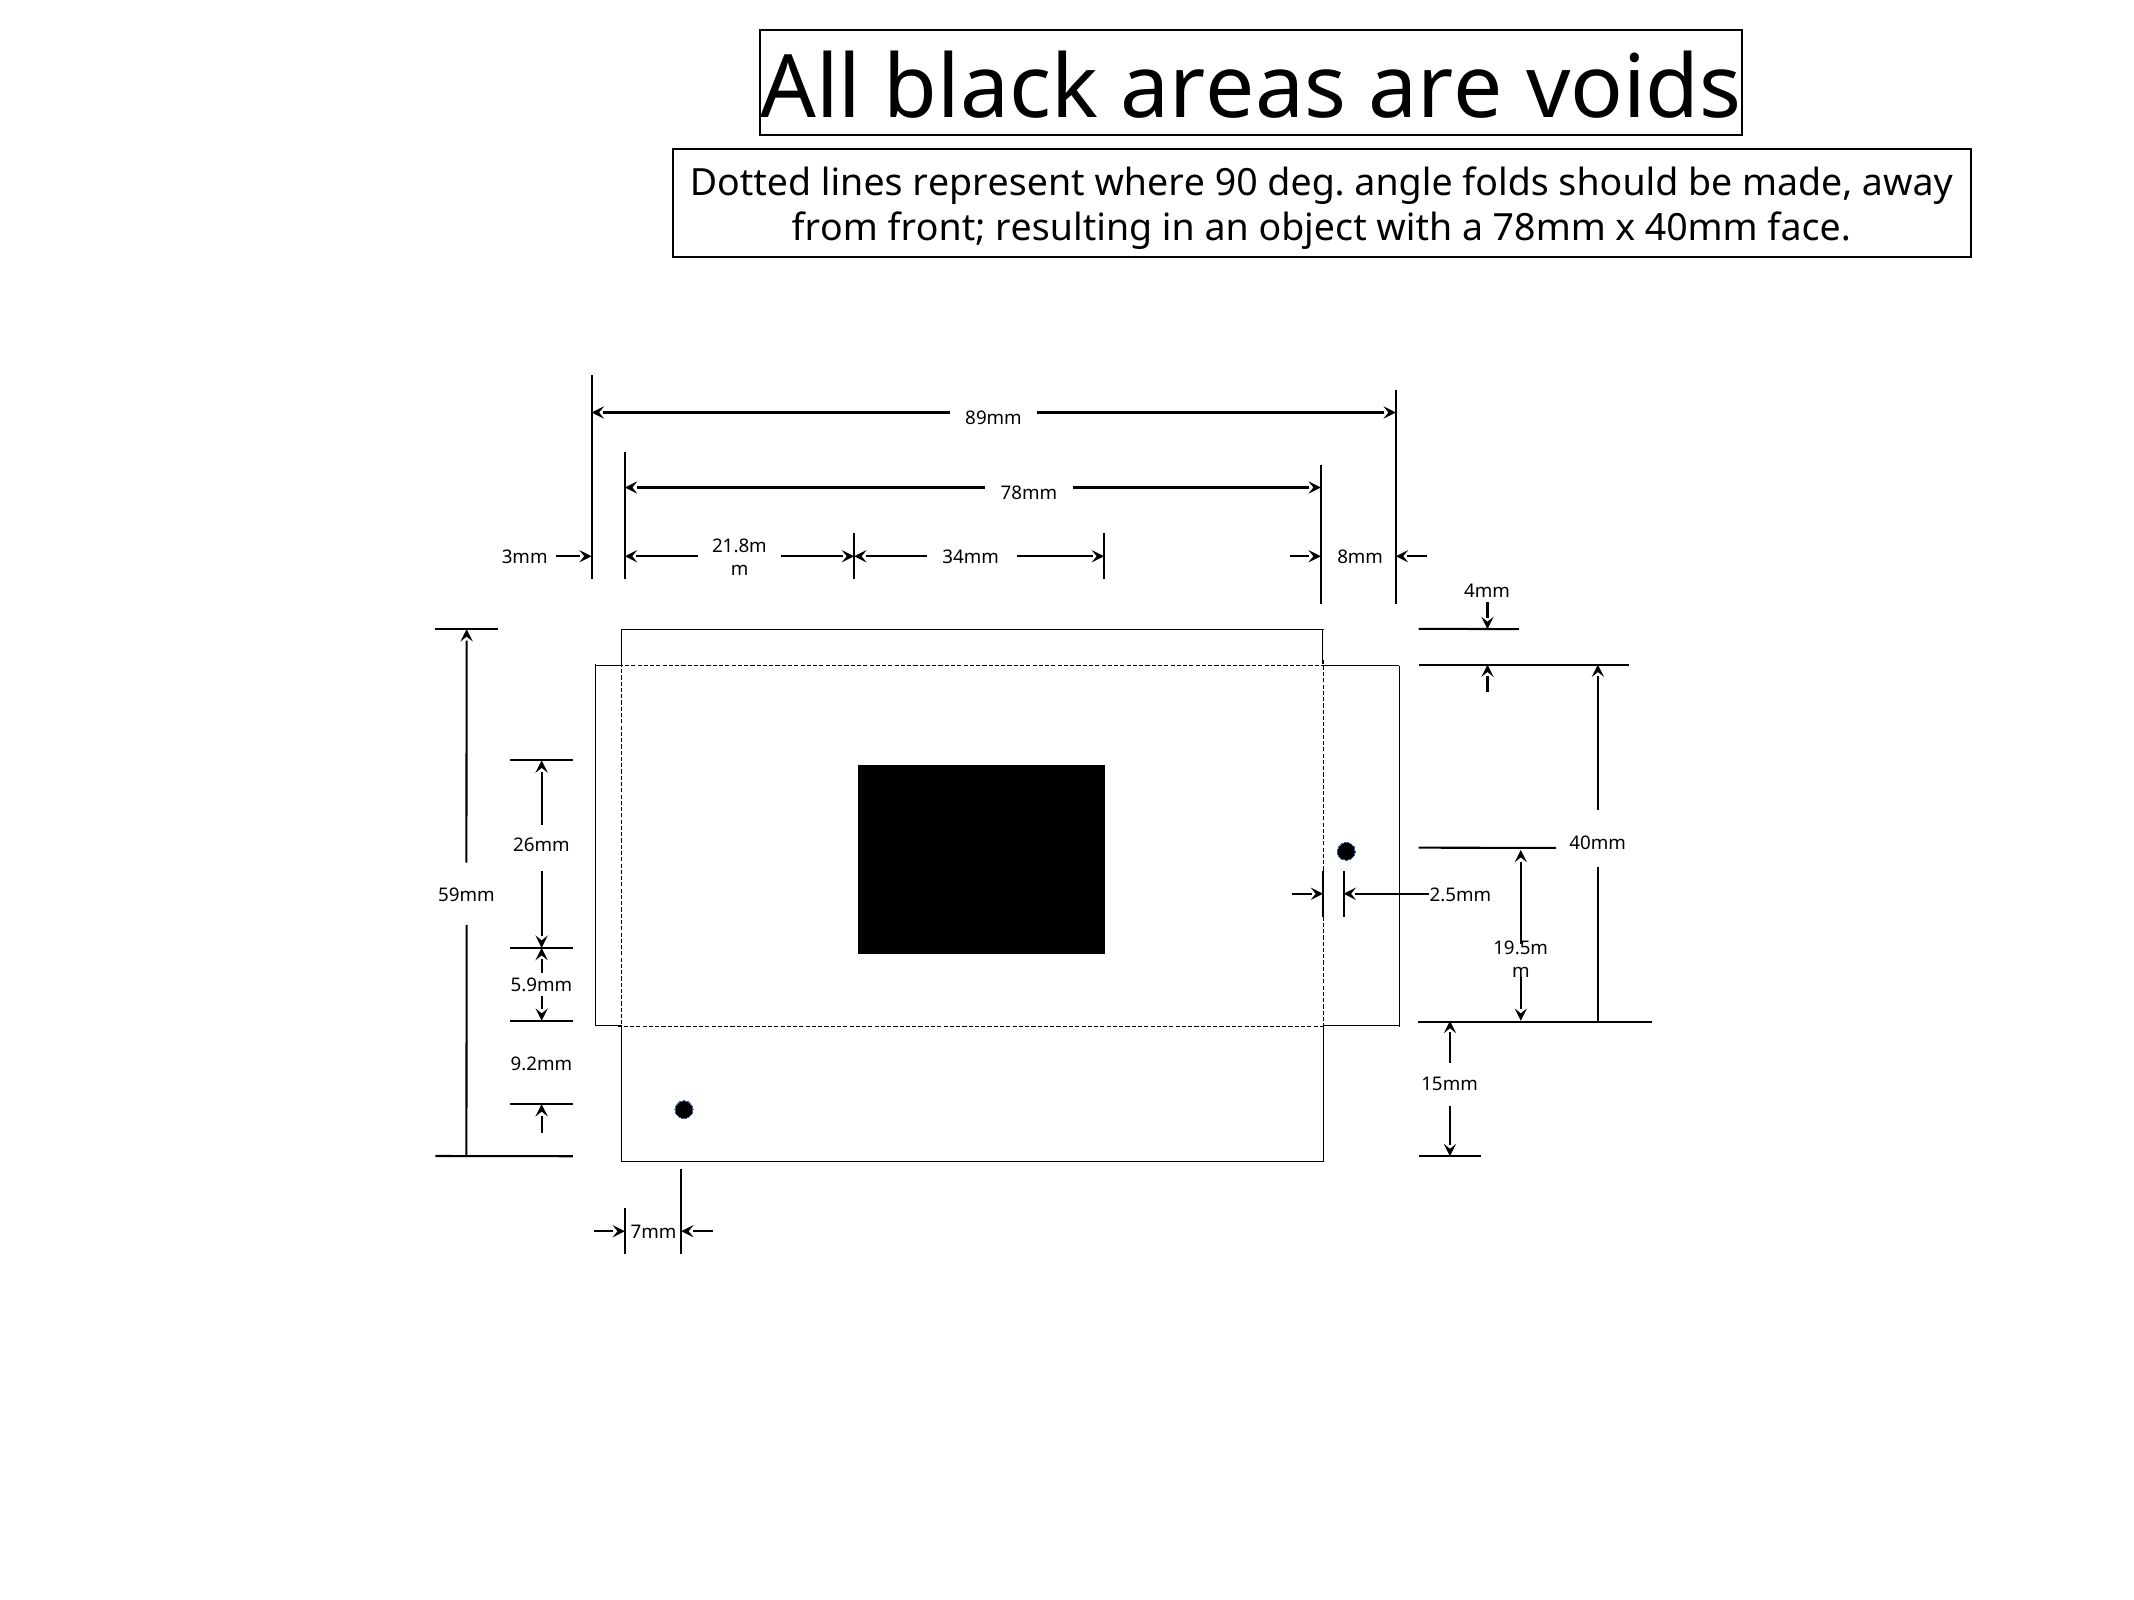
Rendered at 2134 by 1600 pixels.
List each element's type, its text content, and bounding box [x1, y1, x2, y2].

text_box 78mm [1000, 480, 1058, 503]
text_box 5.9mm [510, 972, 573, 995]
text_box 34mm [942, 544, 999, 568]
text_box [674, 1100, 694, 1119]
text_box 7mm [630, 1220, 677, 1243]
text_box 40mm [1569, 830, 1627, 853]
text_box 89mm [965, 405, 1022, 428]
text_box 9.2mm [510, 1051, 573, 1074]
text_box 8mm [1337, 544, 1384, 568]
text_box [858, 765, 1105, 954]
text_box All black areas are voids [760, 29, 1743, 135]
text_box 26mm [513, 832, 570, 856]
text_box 3mm [501, 545, 548, 568]
text_box All black areas are voids [778, 64, 798, 91]
text_box 19.5mm [1487, 947, 1555, 969]
text_box Dotted lines represent where 90 deg. angle folds should be made, away from front; resulting in an object with a 78mm x 40mm face. [672, 148, 1971, 258]
text_box 4mm [1464, 578, 1510, 601]
text_box 15mm [1421, 1072, 1478, 1095]
text_box 59mm [438, 882, 495, 906]
text_box 2.5mm [1427, 883, 1494, 905]
text_box 21.8mm [706, 545, 773, 567]
text_box [1337, 842, 1356, 861]
